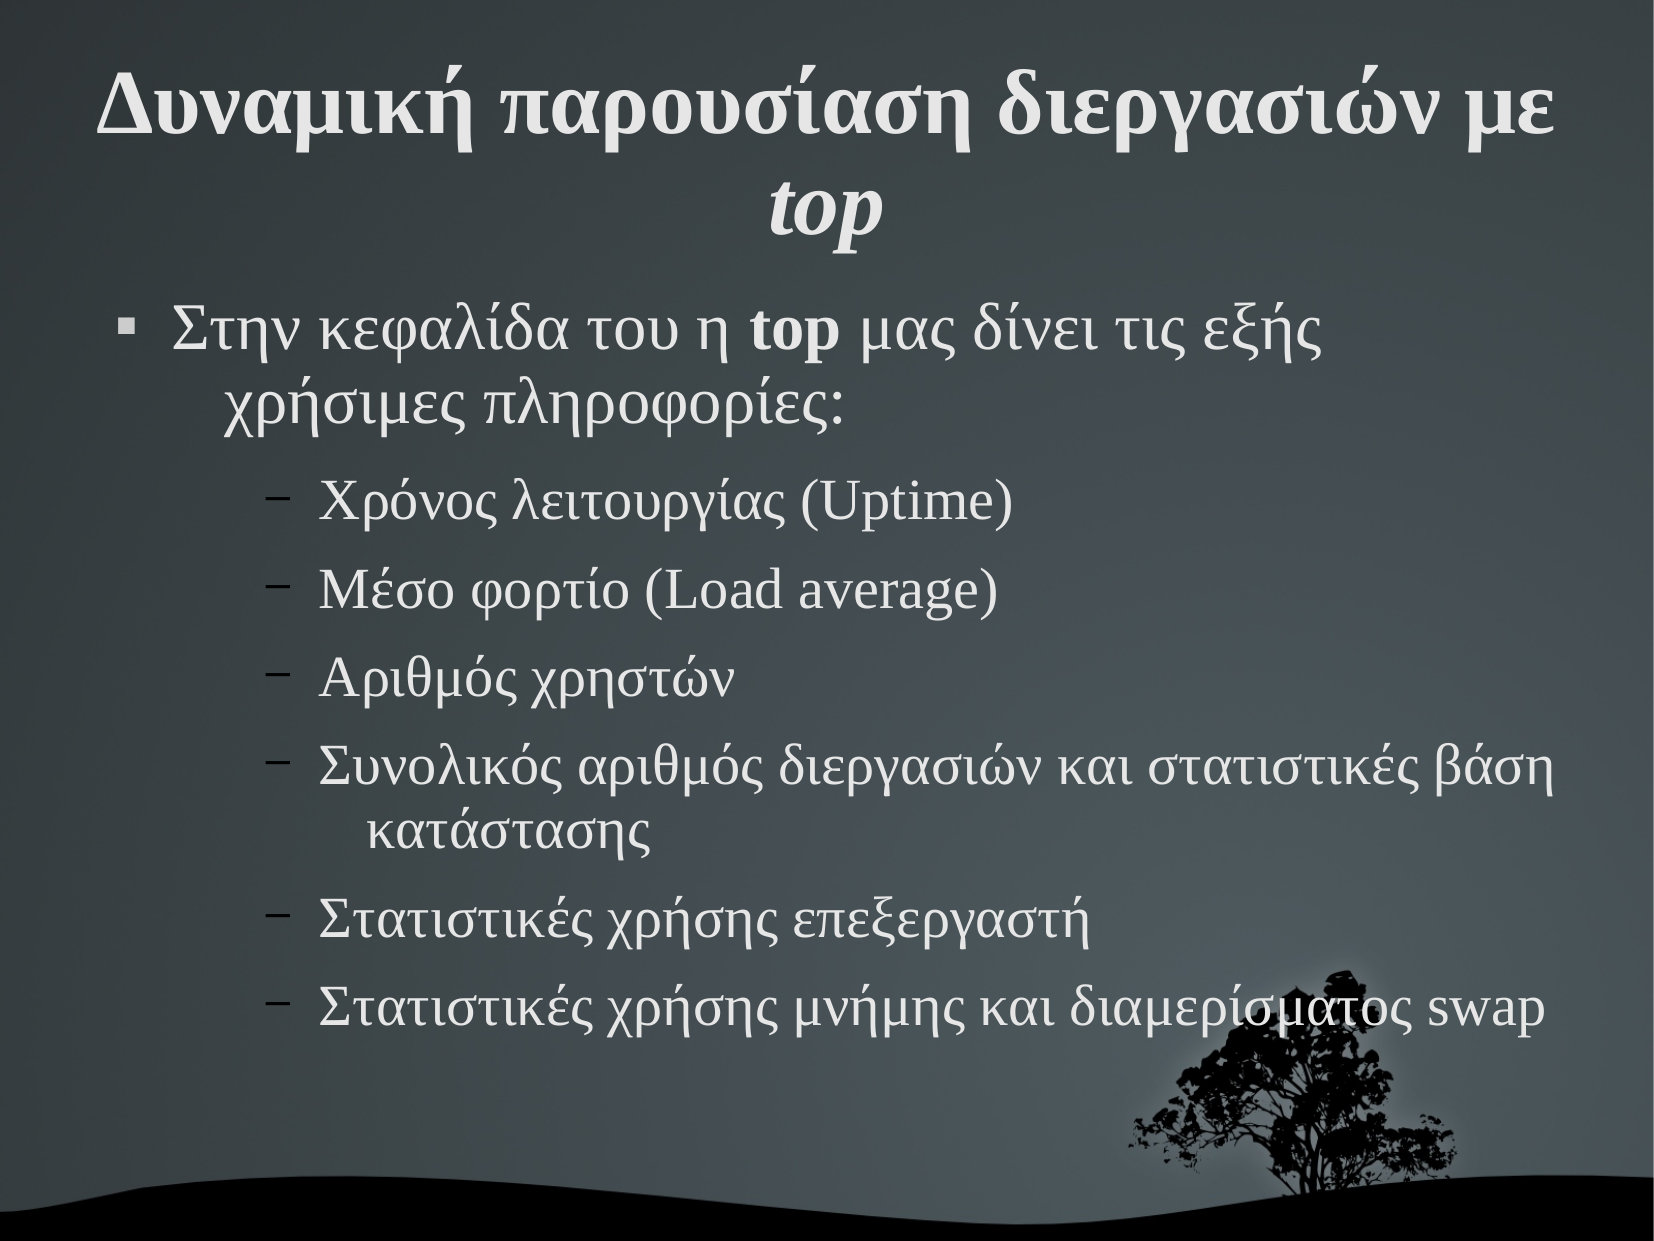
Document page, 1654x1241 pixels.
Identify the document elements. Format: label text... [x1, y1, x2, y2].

title Δυναμική παρουσίαση διεργασιών με top [82, 33, 1571, 273]
list Στην κεφαλίδα του η top μας δίνει τις εξής χρήσιμες πληροφορίες: Χρόνος λειτουργίας (Uptime) Μέσο φορτίο (Load average) Αριθμός χρηστών Συνολικός αριθμός διεργασιών και στατιστικές βάση κατάστασης Στατιστικές χρήσης επεξεργαστή Στατιστικές χρήσης μνήμης και διαμερίσματος swap [82, 290, 1571, 1109]
picture [0, 0, 1654, 1241]
